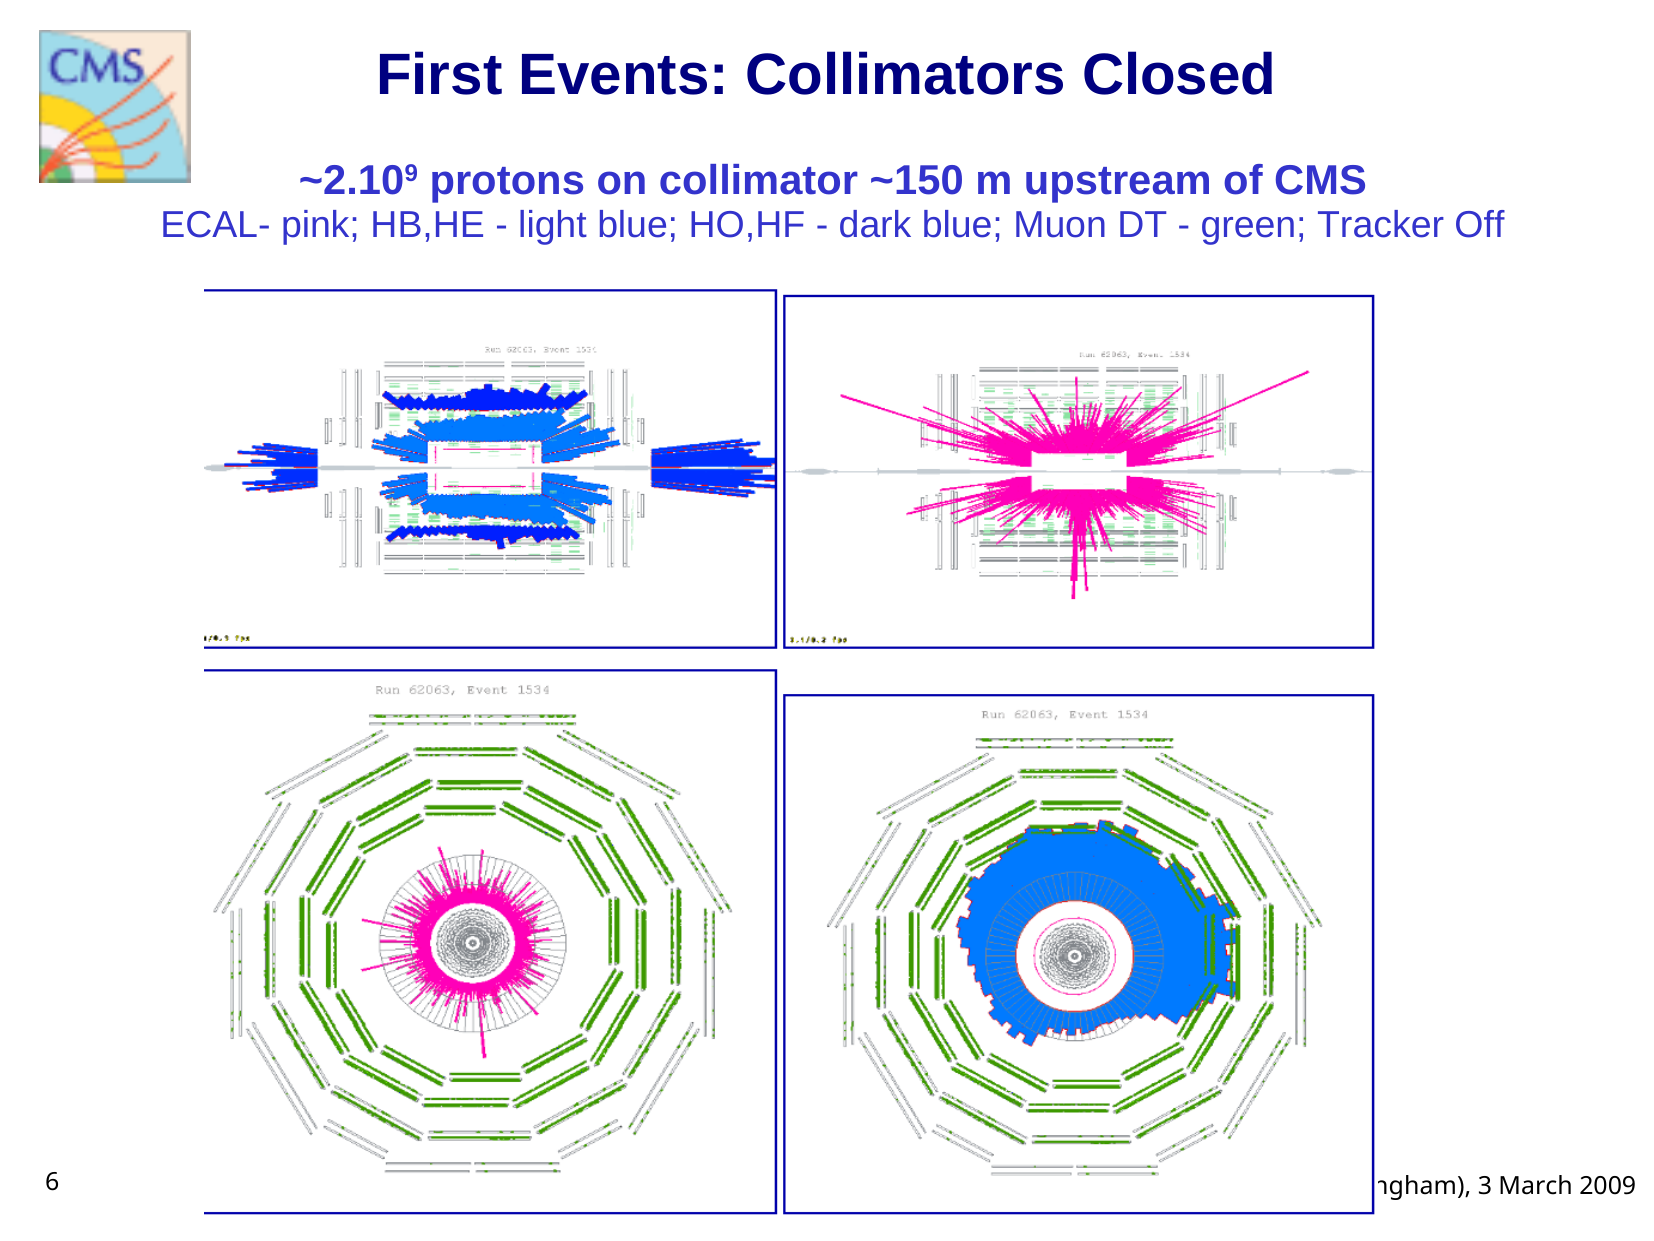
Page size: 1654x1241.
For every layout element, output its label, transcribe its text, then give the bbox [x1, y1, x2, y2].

picture [39, 30, 191, 183]
picture [204, 287, 1378, 1220]
title First Events: Collimators Closed [151, 25, 1502, 123]
text_box ~2.109 protons on collimator ~150 m upstream of CMS ECAL- pink; HB,HE - light blue; HO,HF - dark blue; Muon DT - green; Tracker Off [41, 149, 1625, 253]
